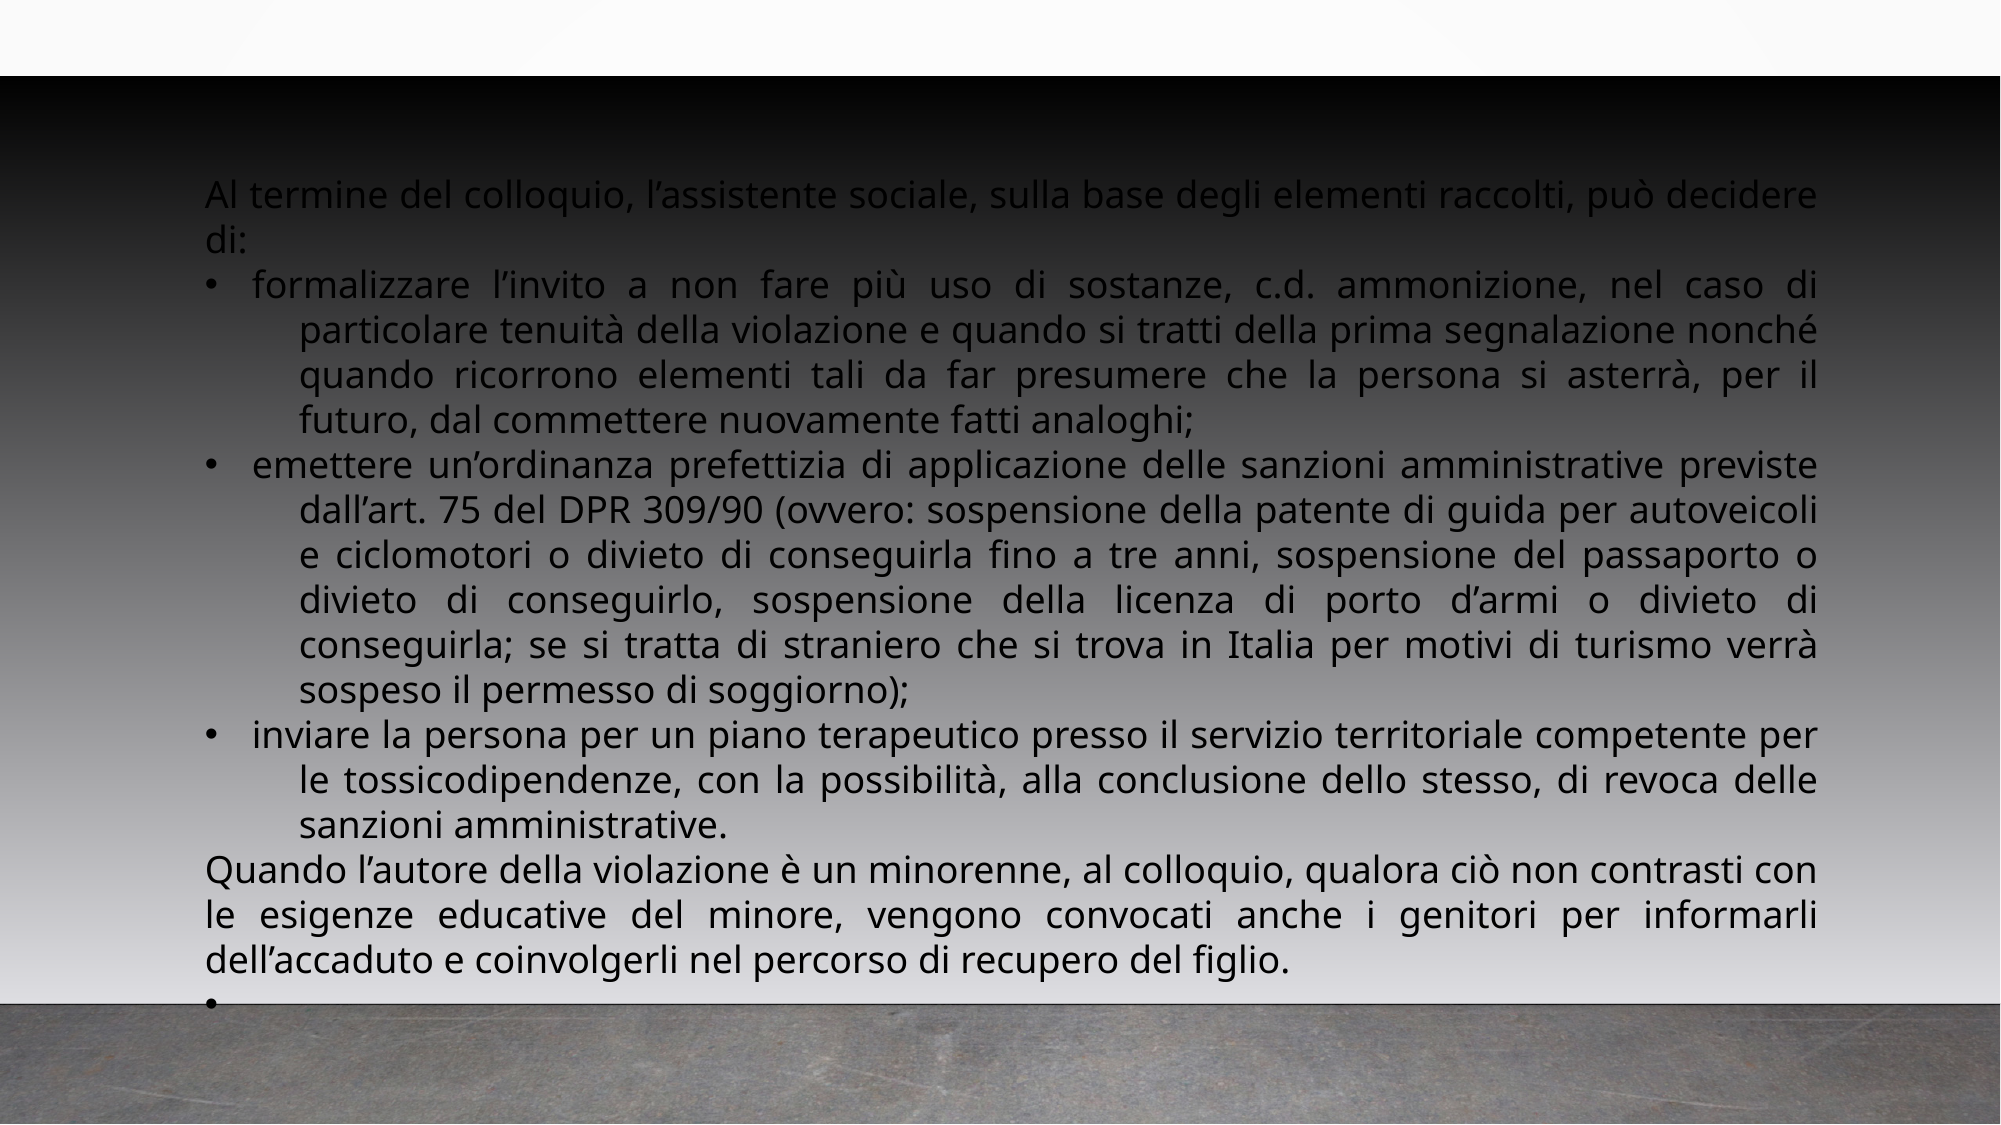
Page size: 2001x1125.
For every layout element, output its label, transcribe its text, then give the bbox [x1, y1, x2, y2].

text_box Al termine del colloquio, l’assistente sociale, sulla base degli elementi raccolti, può decidere di: formalizzare l’invito a non fare più uso di sostanze, c.d. ammonizione, nel caso di particolare tenuità della violazione e quando si tratti della prima segnalazione nonché quando ricorrono elementi tali da far presumere che la persona si asterrà, per il futuro, dal commettere nuovamente fatti analoghi; emettere un’ordinanza prefettizia di applicazione delle sanzioni amministrative previste dall’art. 75 del DPR 309/90 (ovvero: sospensione della patente di guida per autoveicoli e ciclomotori o divieto di conseguirla fino a tre anni, sospensione del passaporto o divieto di conseguirlo, sospensione della licenza di porto d’armi o divieto di conseguirla; se si tratta di straniero che si trova in Italia per motivi di turismo verrà sospeso il permesso di soggiorno); inviare la persona per un piano terapeutico presso il servizio territoriale competente per le tossicodipendenze, con la possibilità, alla conclusione dello stesso, di revoca delle sanzioni amministrative. Quando l’autore della violazione è un minorenne, al colloquio, qualora ciò non contrasti con le esigenze educative del minore, vengono convocati anche i genitori per informarli dell’accaduto e coinvolgerli nel percorso di recupero del figlio. [189, 163, 1835, 1043]
